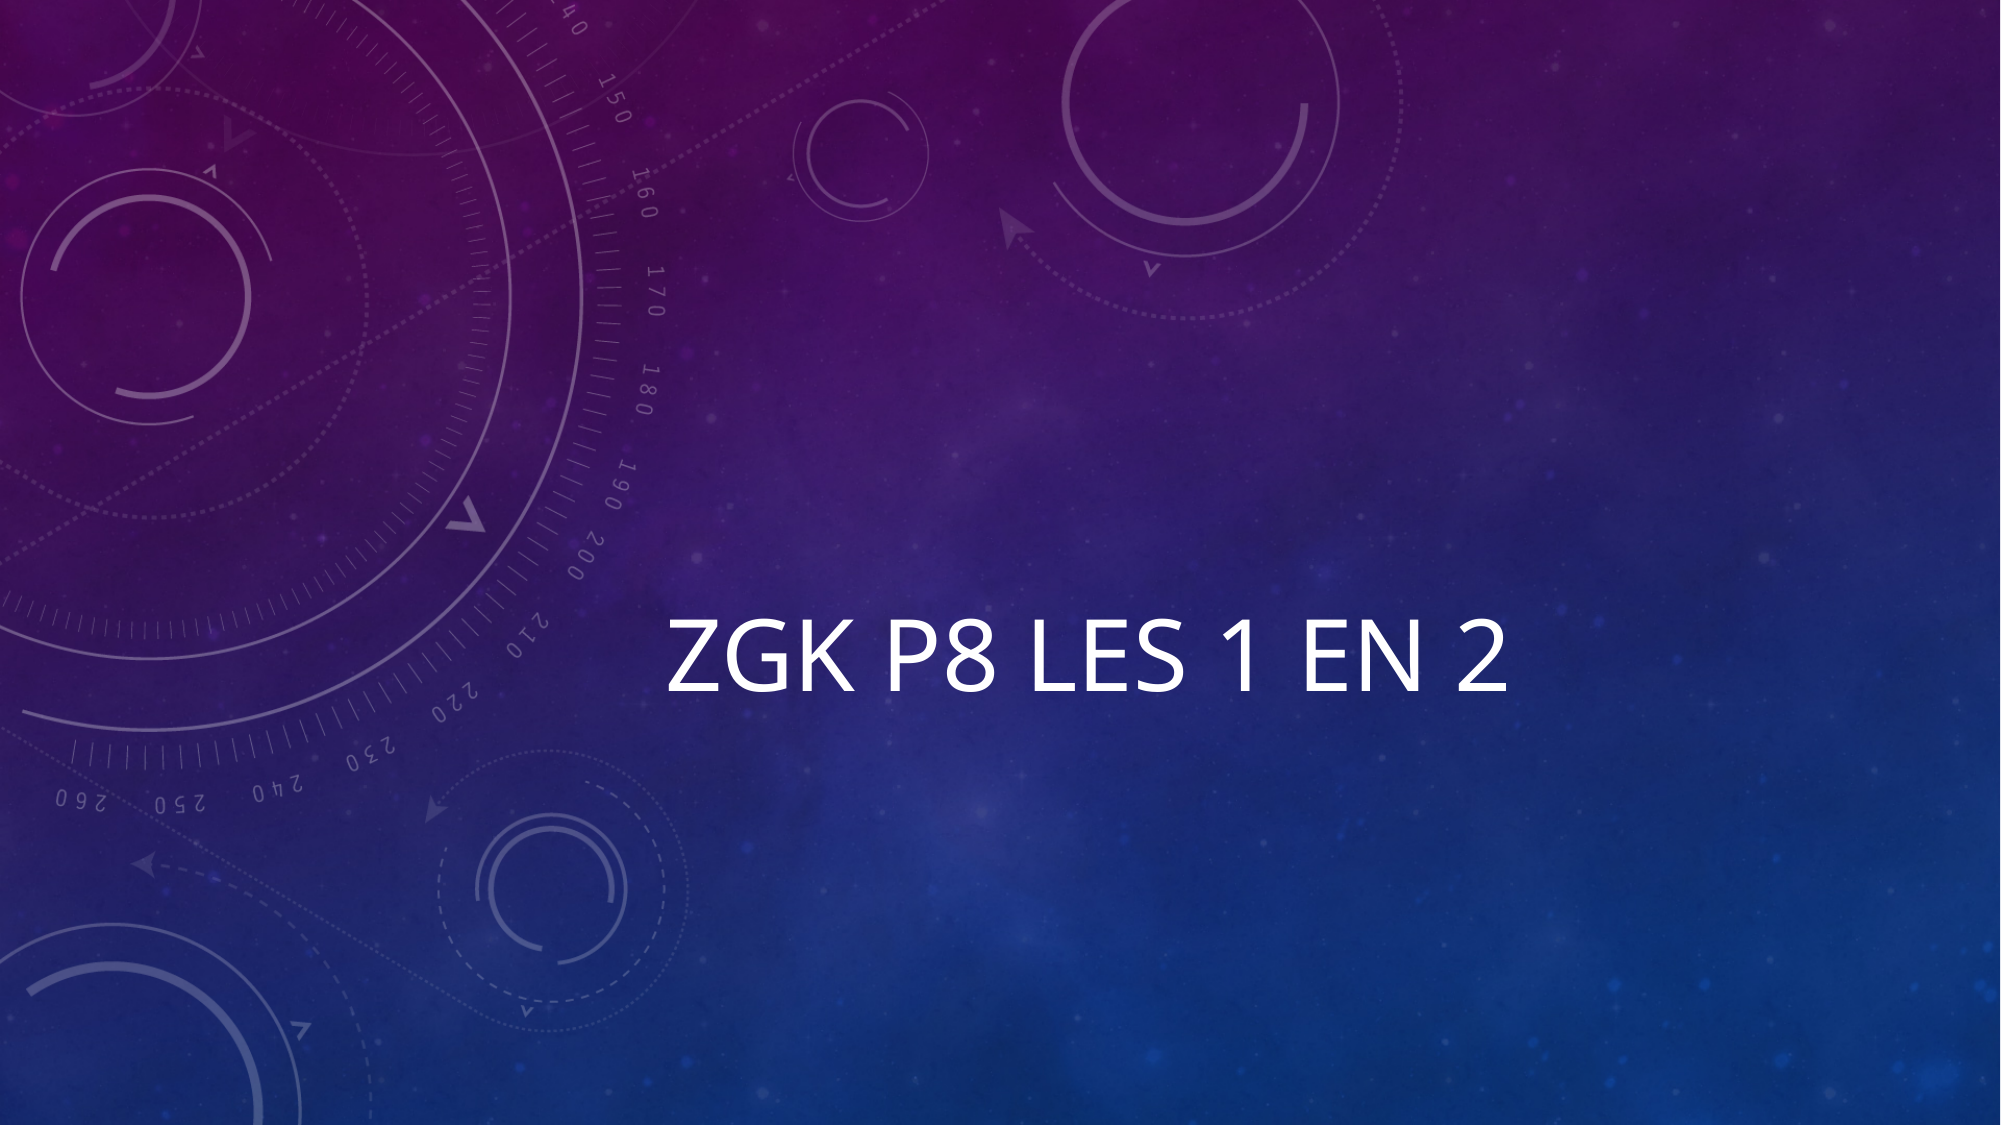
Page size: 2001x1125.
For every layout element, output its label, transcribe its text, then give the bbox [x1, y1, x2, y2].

title ZGK p8 LES 1 EN 2 [650, 322, 1831, 720]
